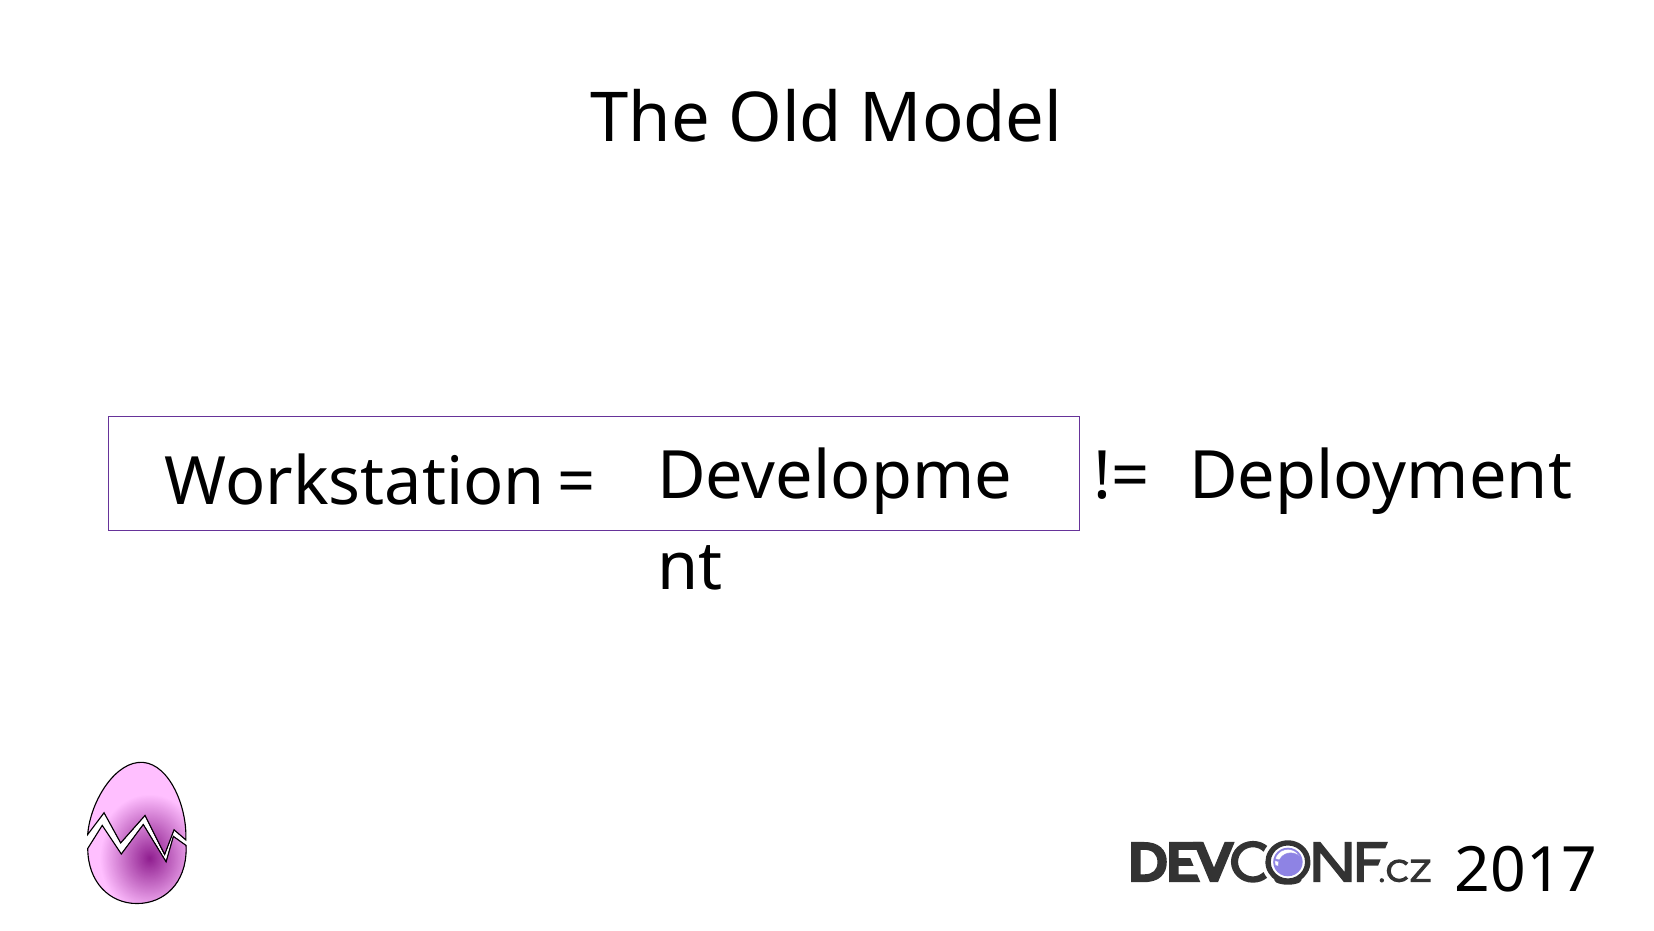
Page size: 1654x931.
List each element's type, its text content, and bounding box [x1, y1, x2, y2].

text_box Deployment [1174, 420, 1561, 520]
text_box = [543, 425, 619, 526]
title The Old Model [82, 37, 1571, 193]
text_box != [1080, 420, 1170, 520]
text_box Workstation [150, 425, 539, 526]
text_box Development [642, 420, 1062, 520]
